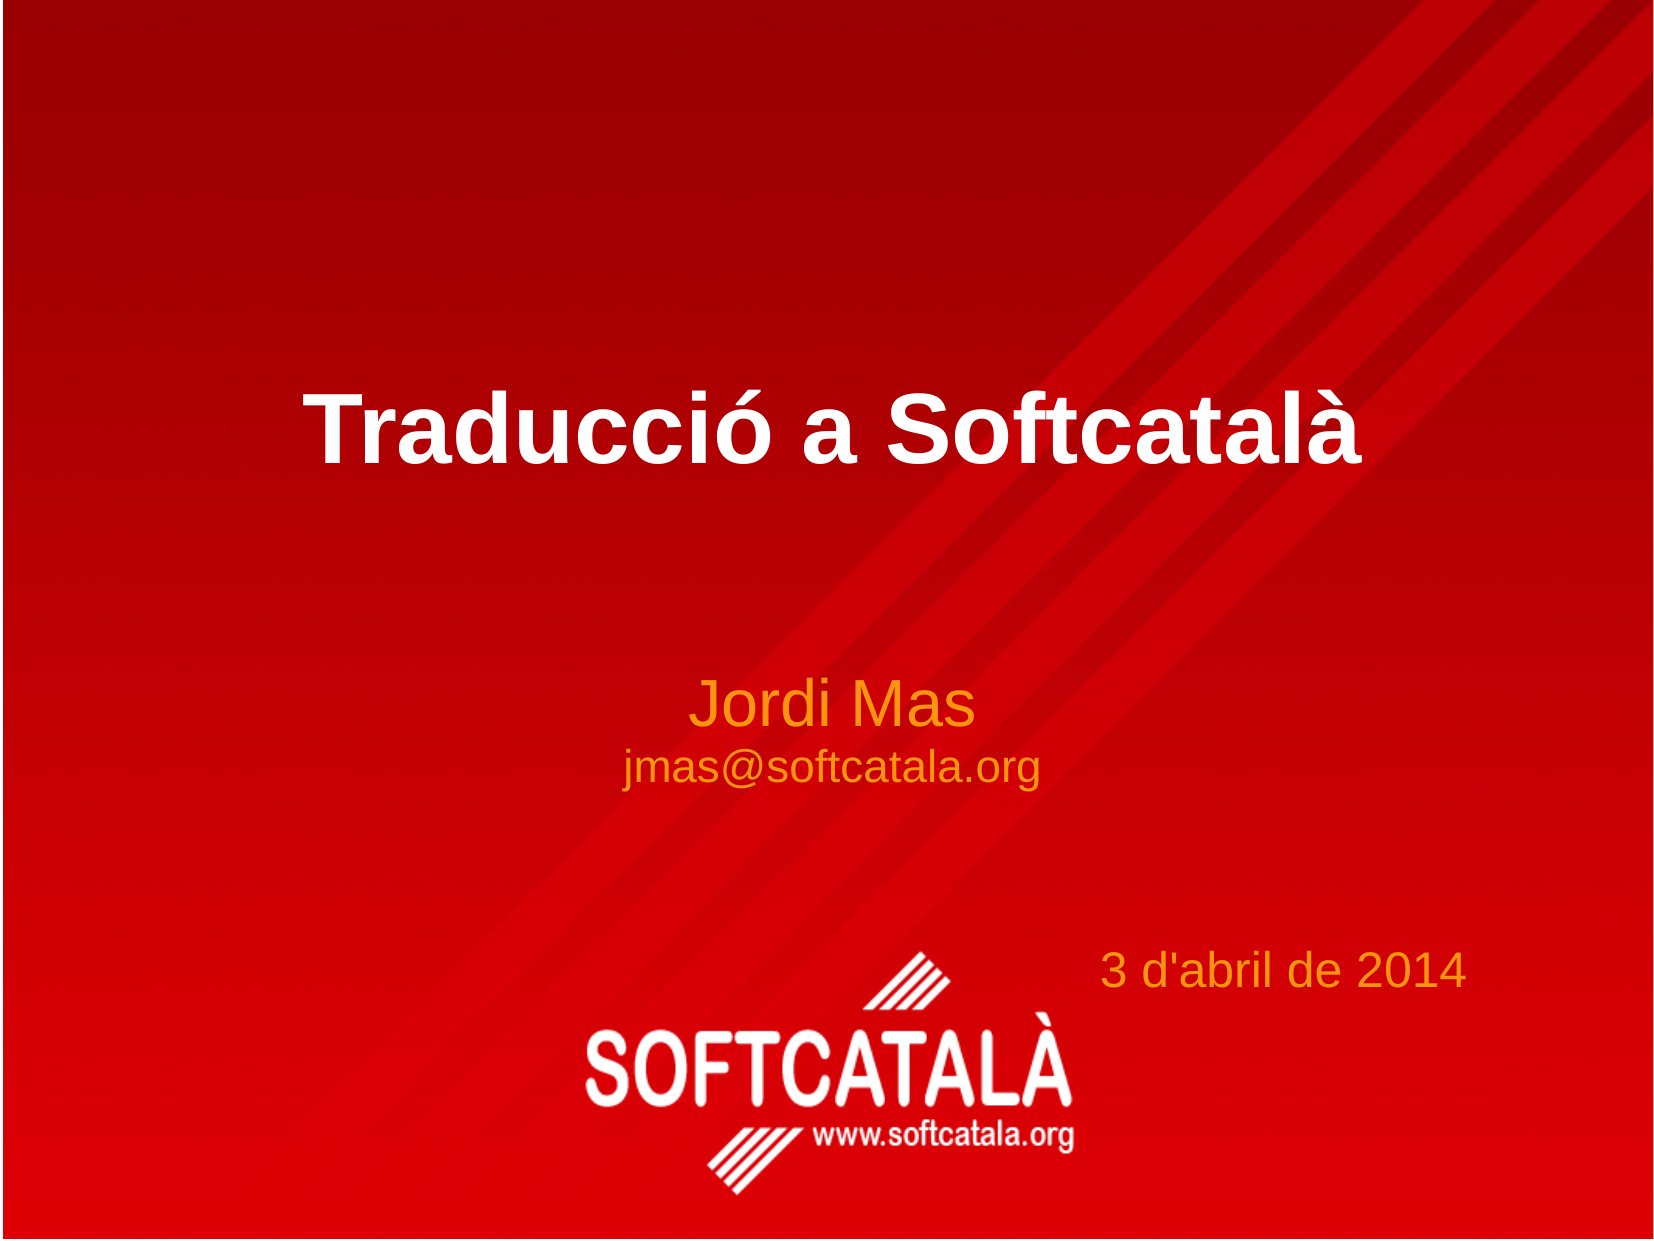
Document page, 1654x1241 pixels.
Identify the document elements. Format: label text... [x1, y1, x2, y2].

text_box Jordi Mas jmas@softcatala.org 3 d'abril de 2014 [183, 658, 1483, 1006]
text_box Traducció a Softcatalà [183, 366, 1483, 493]
picture [3, 0, 1654, 1239]
text_box [147, 354, 709, 426]
